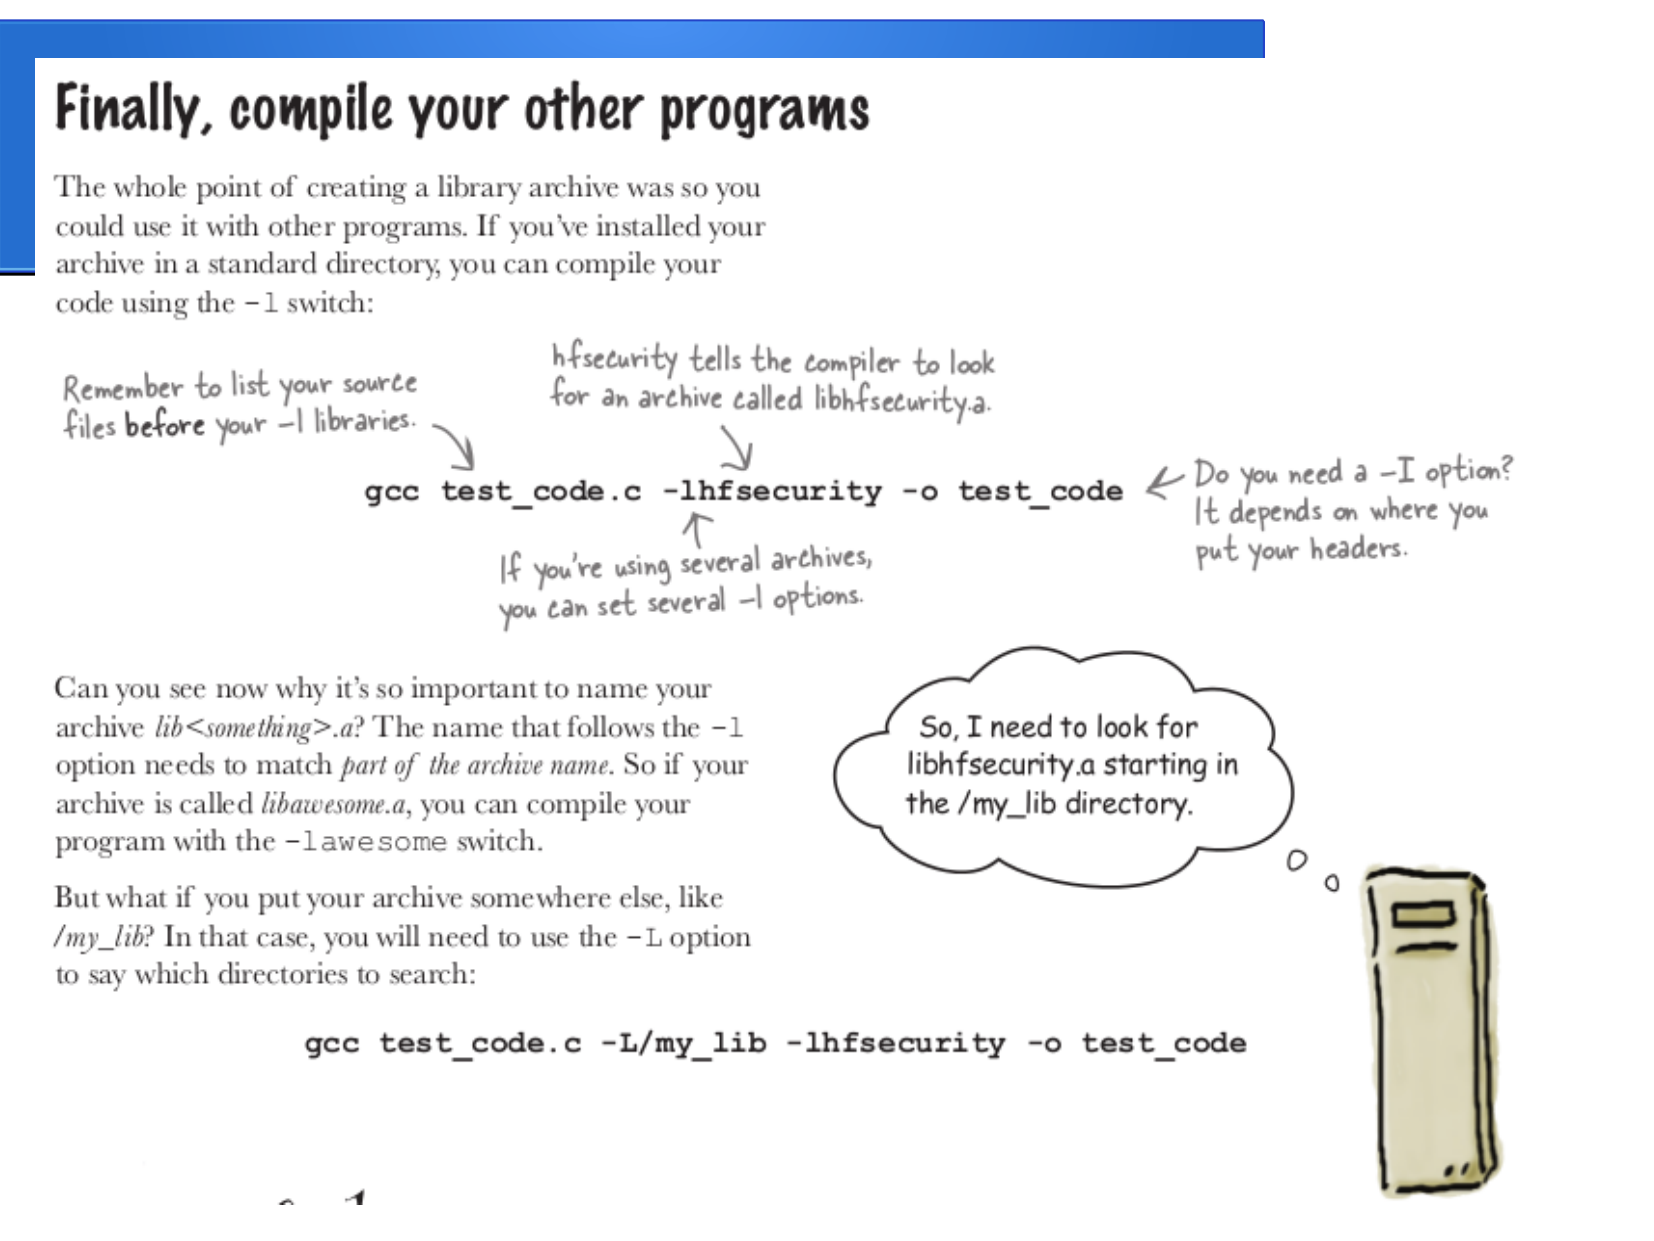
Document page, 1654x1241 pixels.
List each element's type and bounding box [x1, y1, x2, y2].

picture [35, 58, 1571, 1205]
